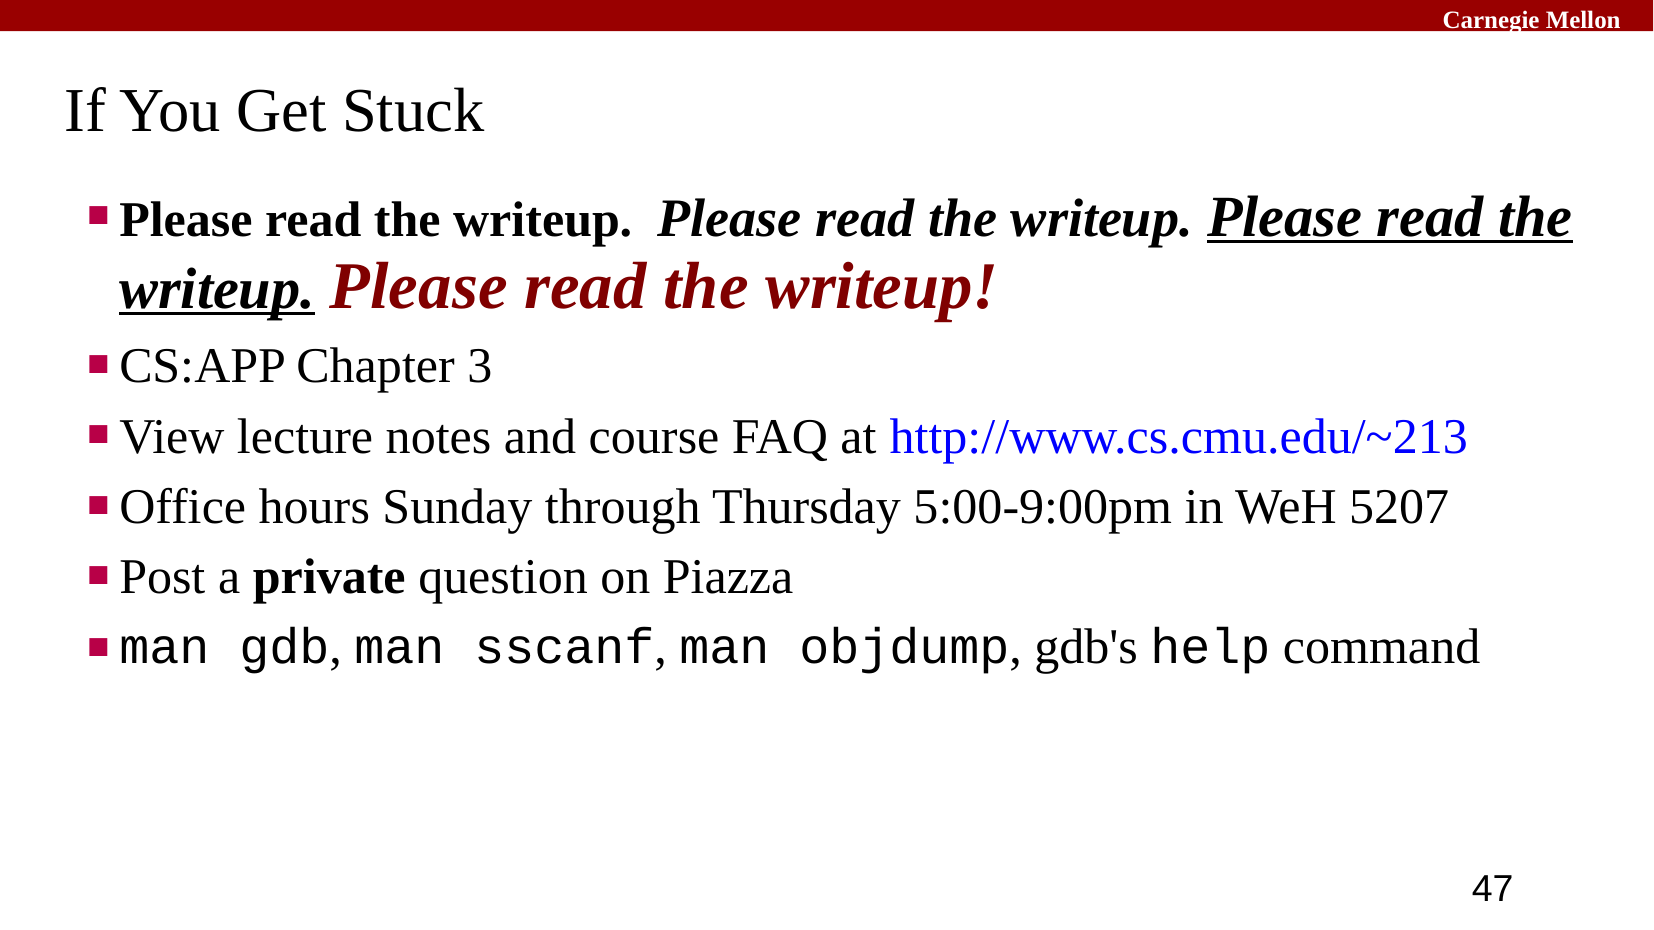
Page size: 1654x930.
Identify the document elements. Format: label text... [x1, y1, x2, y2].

list Please read the writeup. Please read the writeup. Please read the writeup. Please read the writeup! CS:APP Chapter 3 View lecture notes and course FAQ at http://www.cs.cmu.edu/~213 Office hours Sunday through Thursday 5:00-9:00pm in WeH 5207 Post a private question on Piazza man gdb, man sscanf, man objdump, gdb's help command [71, 184, 1576, 859]
title If You Get Stuck [64, 58, 1576, 163]
